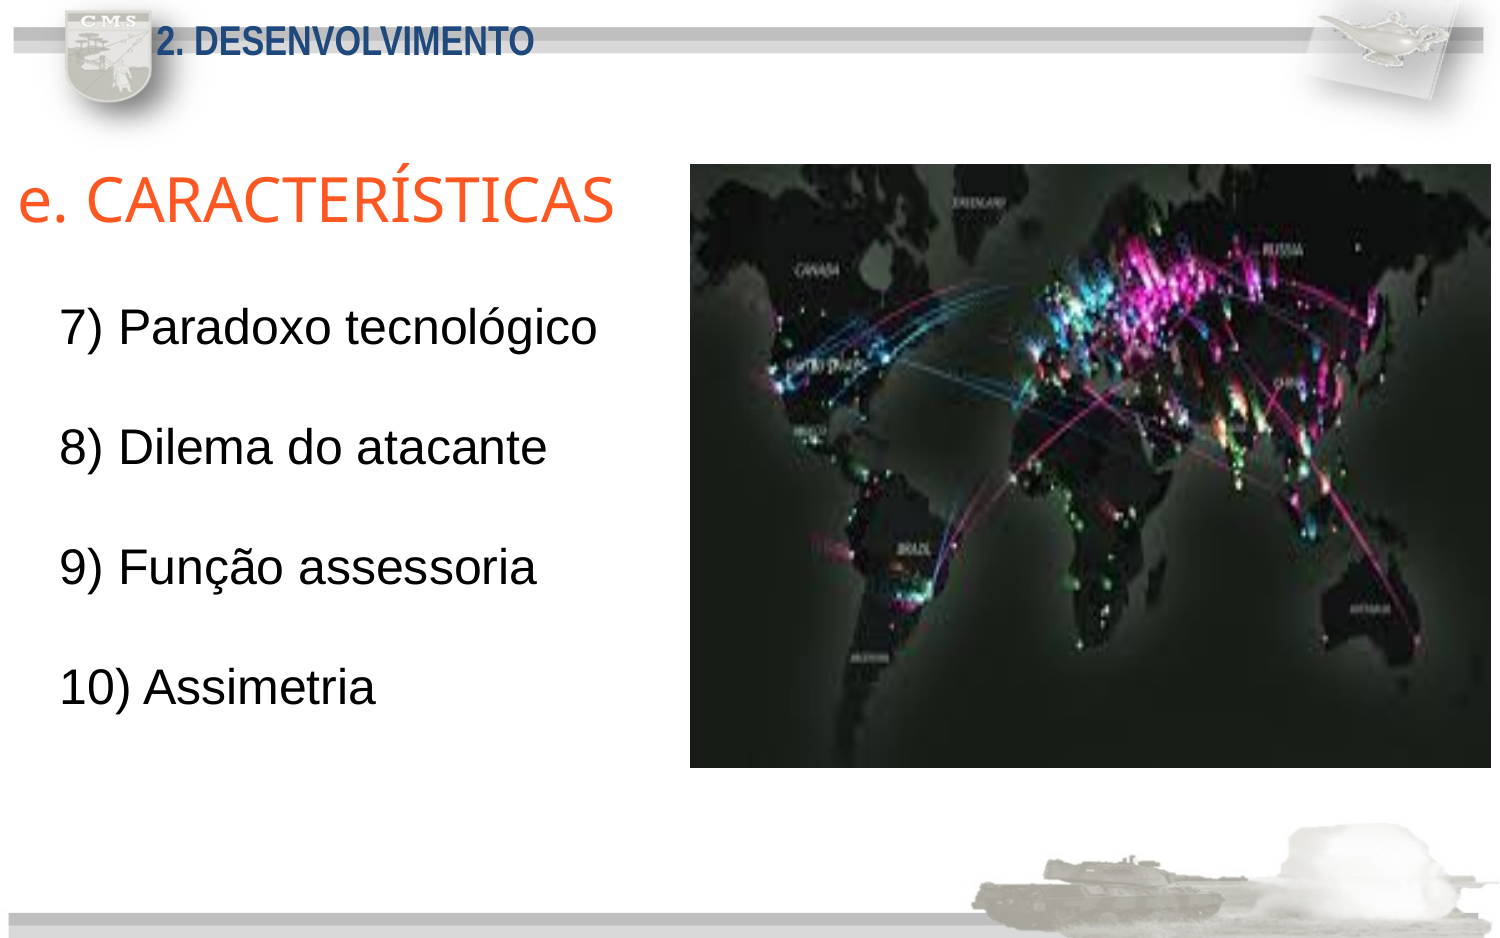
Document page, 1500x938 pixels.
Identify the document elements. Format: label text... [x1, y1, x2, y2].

picture [0, 0, 1500, 938]
text_box 2. DESENVOLVIMENTO [141, 6, 1483, 72]
text_box e. CARACTERÍSTICAS [2, 152, 1155, 240]
text_box 7) Paradoxo tecnológico 8) Dilema do atacante 9) Função assessoria 10) Assimetria [45, 287, 638, 525]
